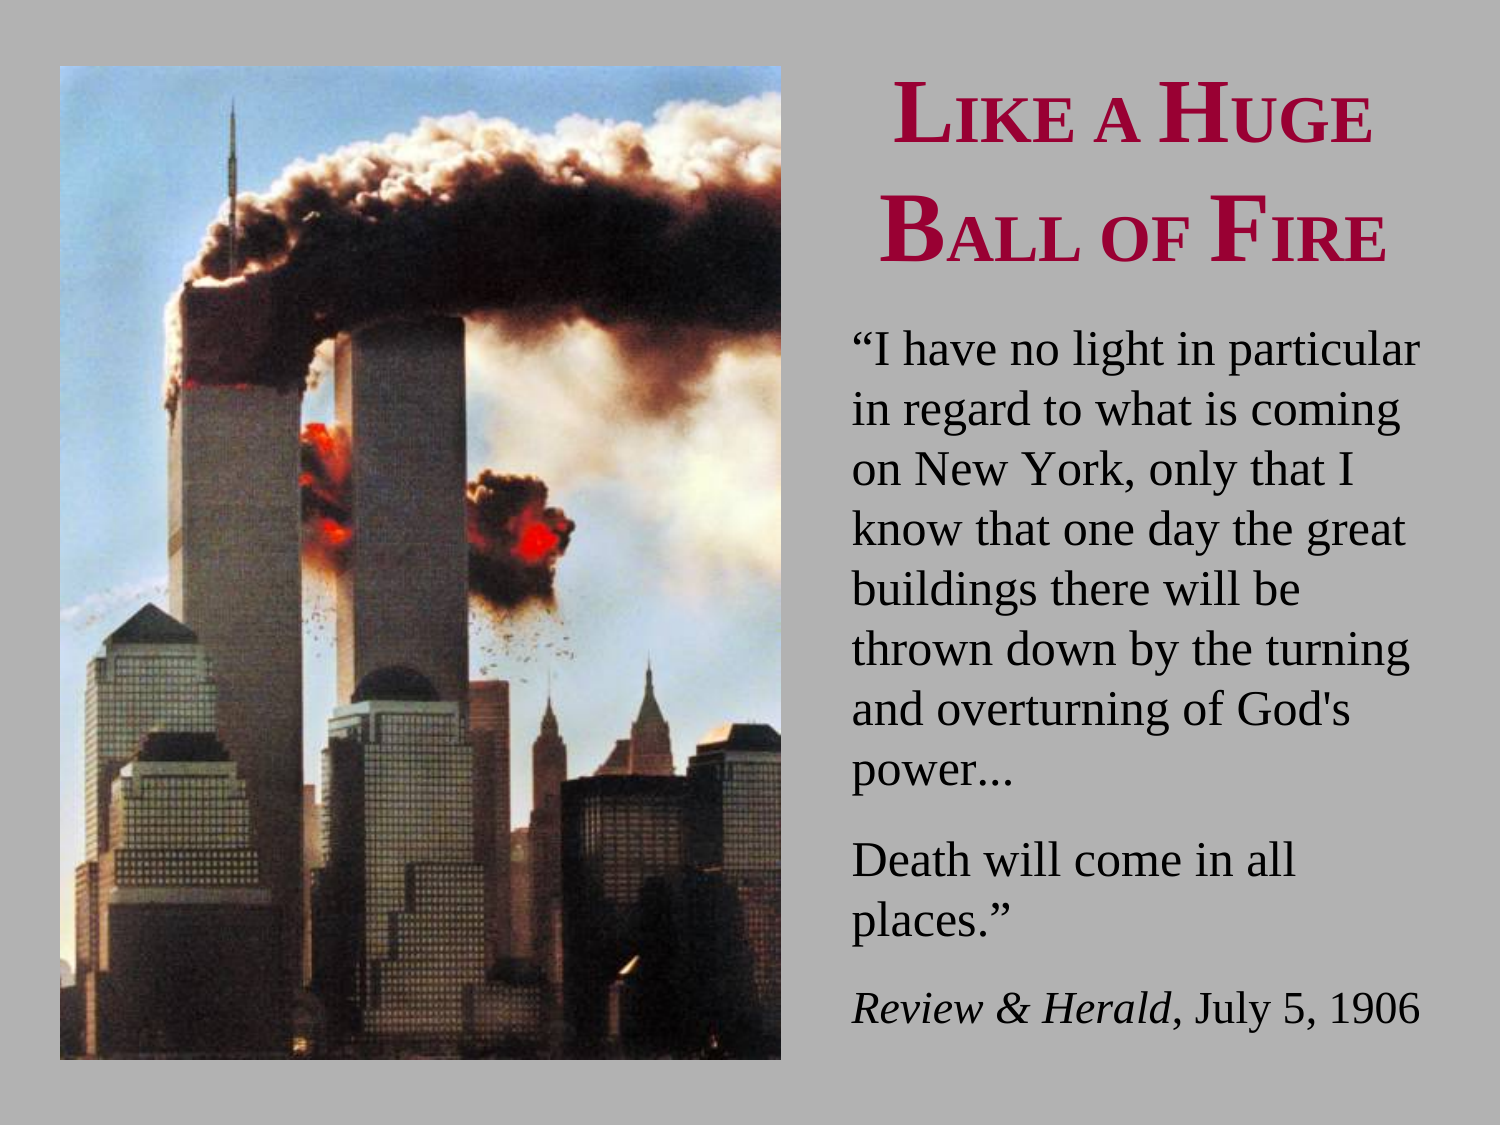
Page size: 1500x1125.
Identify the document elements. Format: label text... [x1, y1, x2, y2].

picture [60, 66, 781, 1060]
text_box “I have no light in particular in regard to what is coming on New York, only that I know that one day the great buildings there will be thrown down by the turning and overturning of God's power... Death will come in all places.” Review & Herald, July 5, 1906 [836, 307, 1450, 1041]
text_box LIKE A HUGE BALL OF FIRE [809, 43, 1460, 290]
